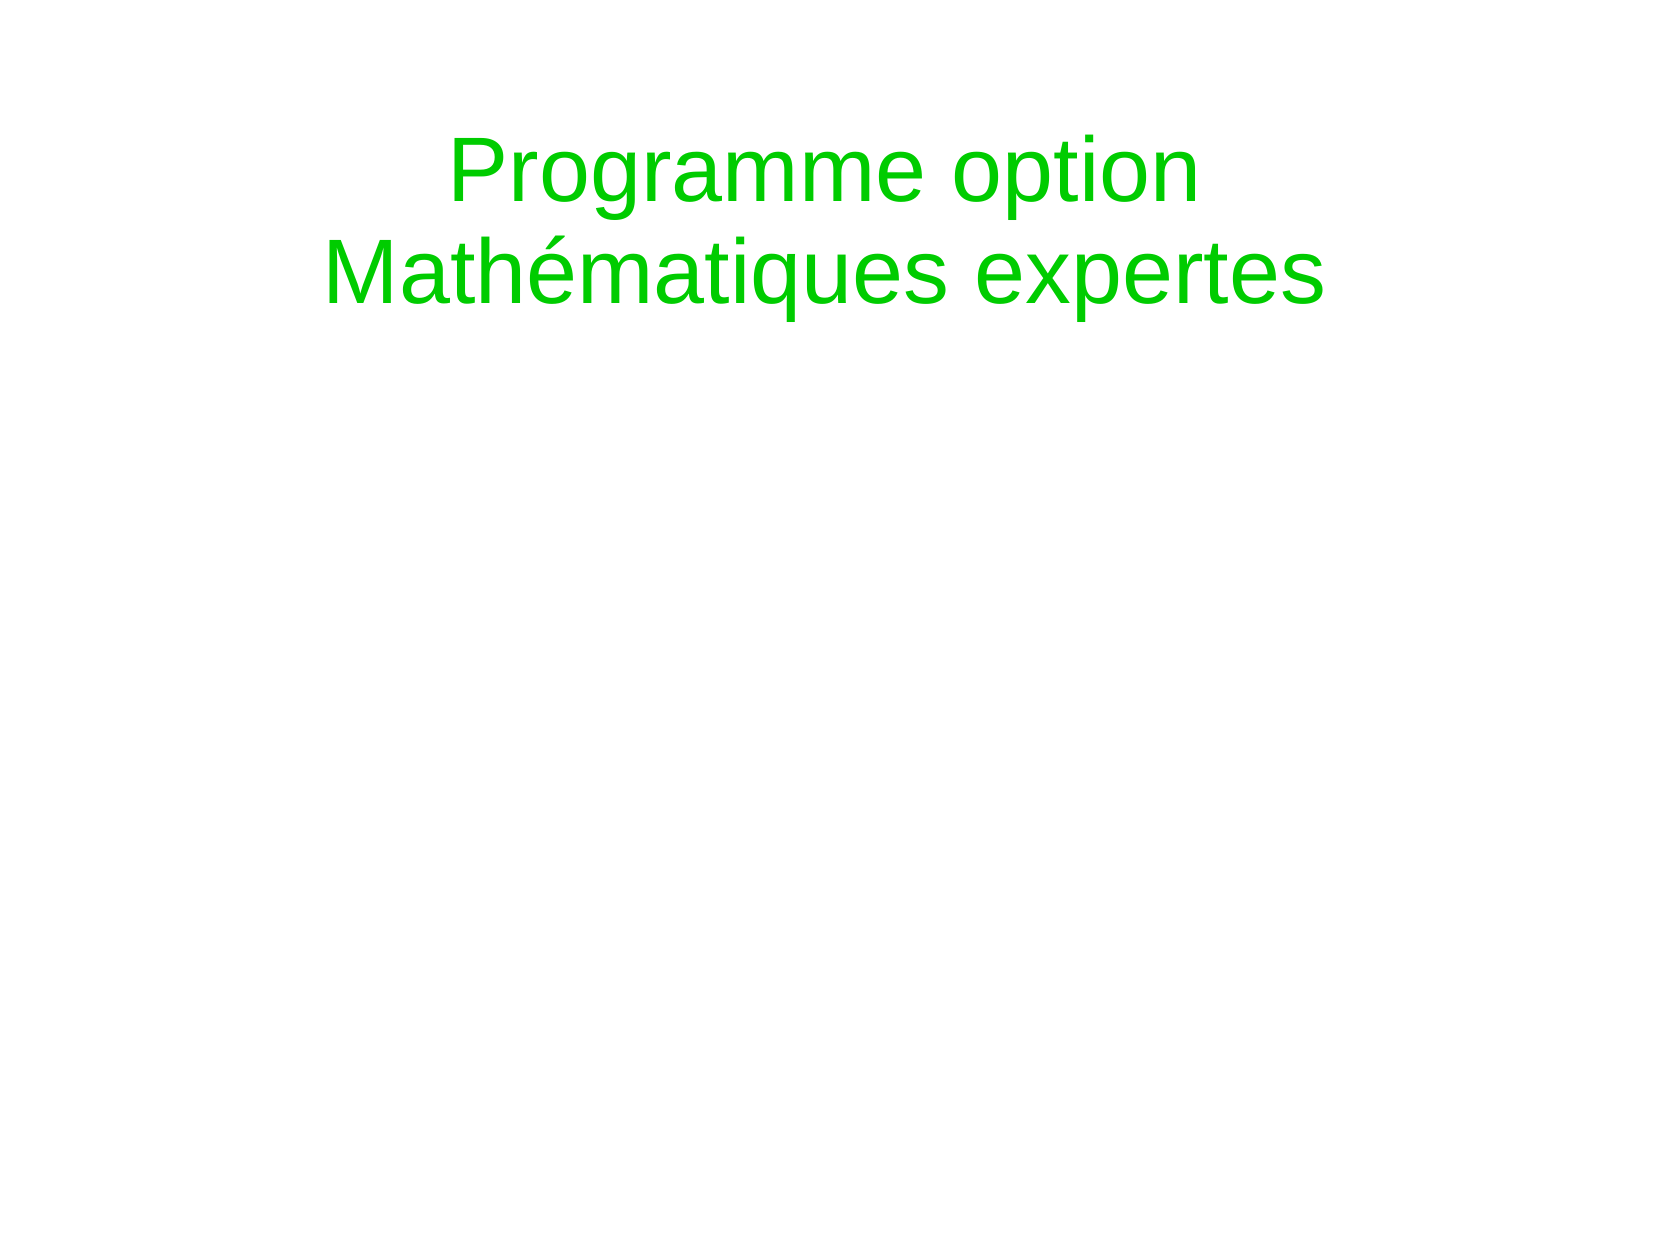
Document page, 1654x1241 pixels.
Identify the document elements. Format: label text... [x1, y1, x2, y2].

text_box Programme option Mathématiques expertes [295, 118, 1356, 324]
